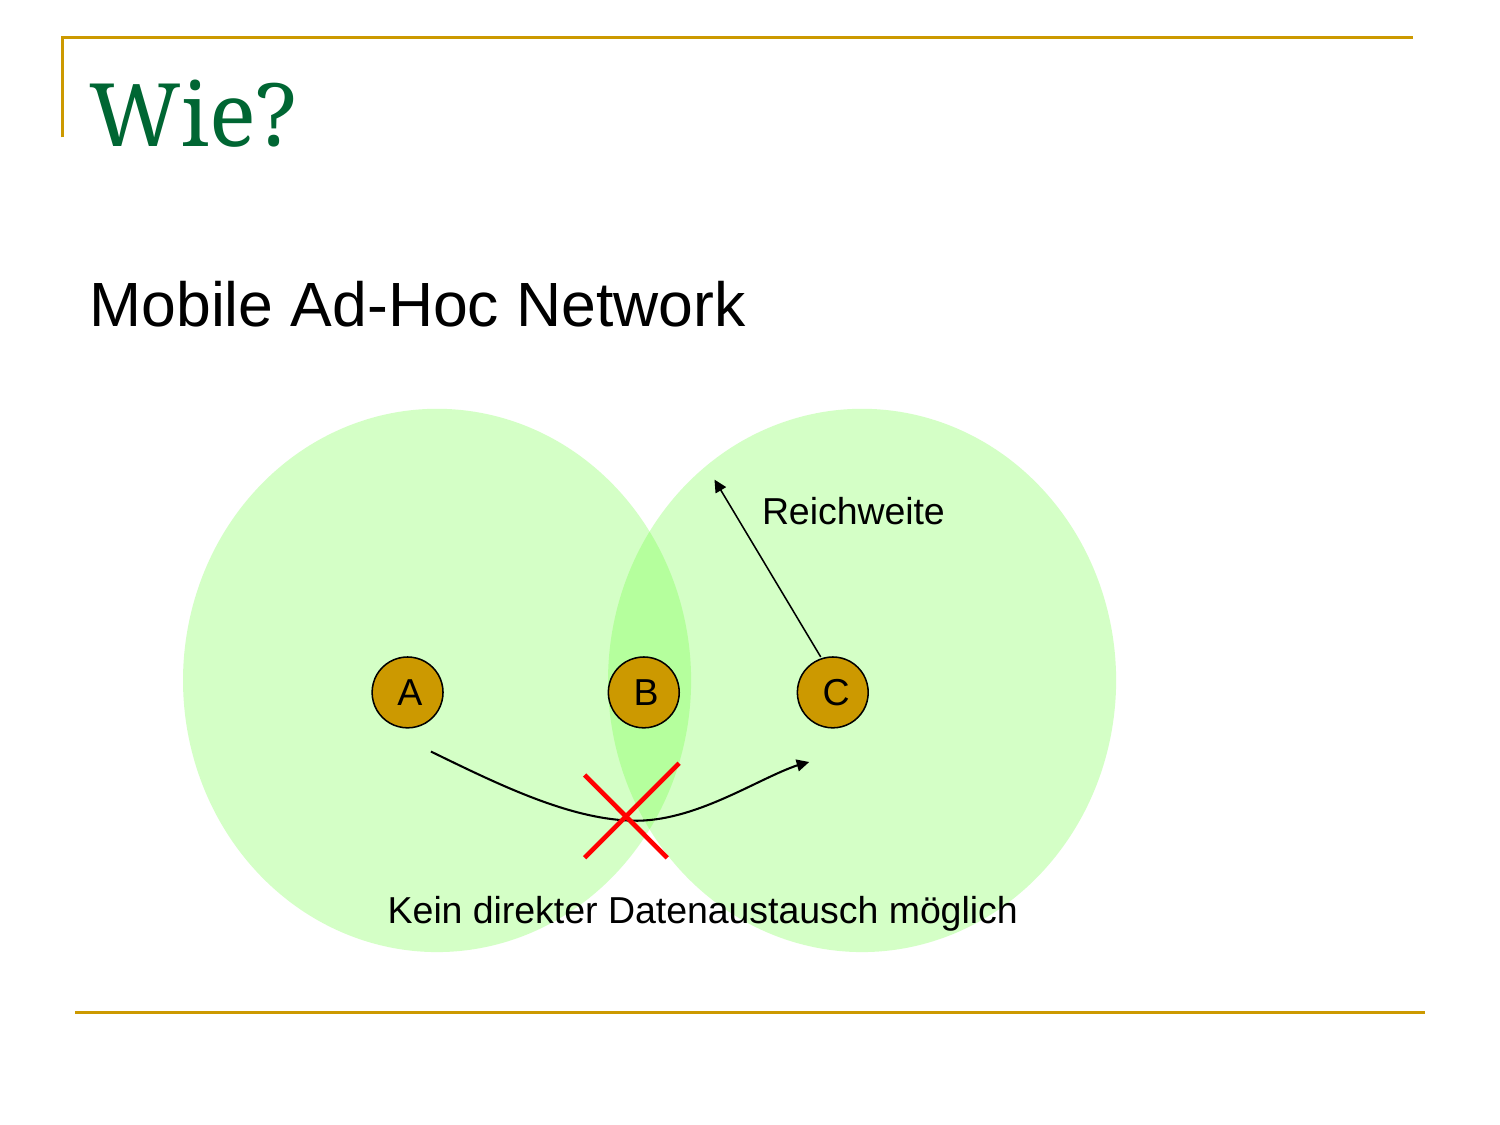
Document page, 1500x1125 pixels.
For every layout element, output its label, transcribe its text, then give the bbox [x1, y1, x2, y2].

text_box Kein direkter Datenaustausch möglich [372, 881, 1033, 939]
text_box C [797, 656, 869, 728]
title Wie? [75, 45, 1426, 233]
text_box B [608, 656, 680, 728]
text_box A [372, 656, 444, 728]
list Mobile Ad-Hoc Network [75, 262, 1426, 1006]
text_box Reichweite [747, 483, 960, 541]
